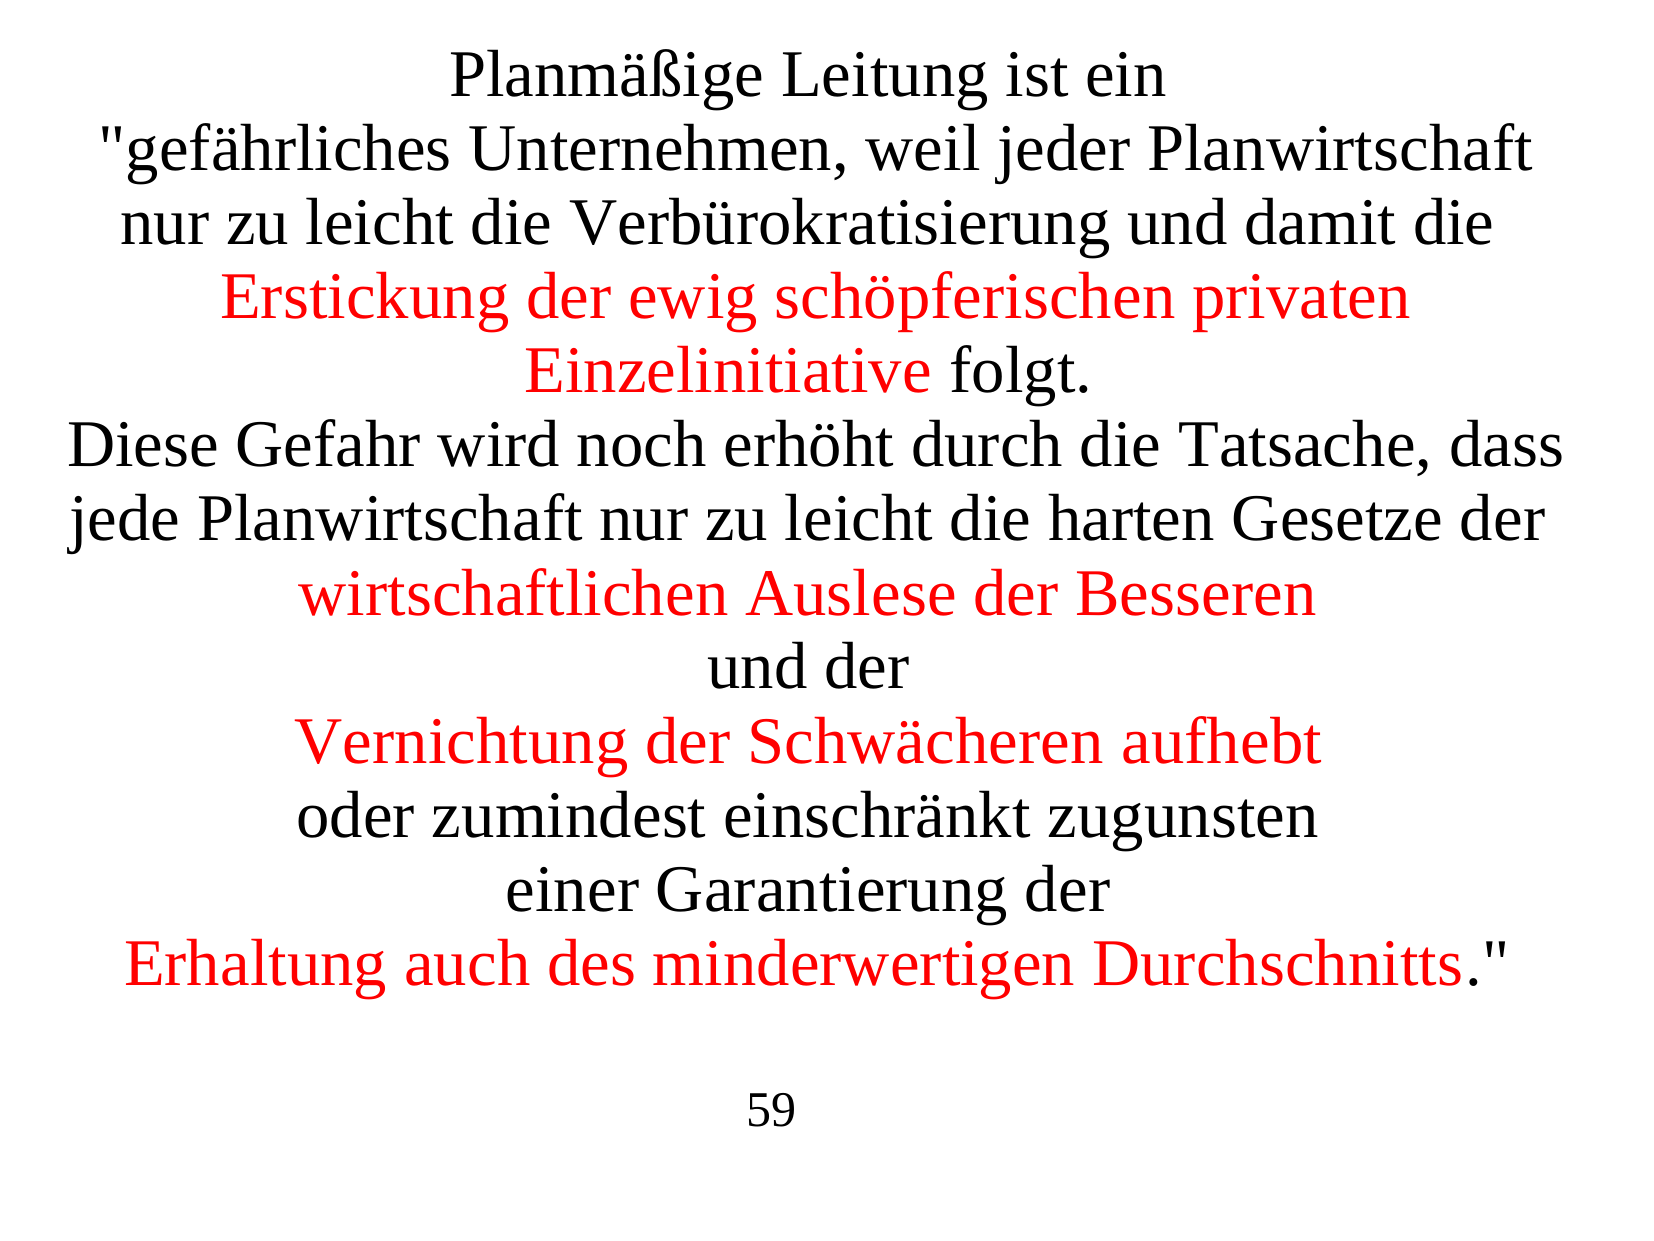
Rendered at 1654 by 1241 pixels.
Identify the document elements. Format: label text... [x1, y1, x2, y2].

text_box <Nummer> [745, 1081, 981, 1143]
text_box Planmäßige Leitung ist ein "gefährliches Unternehmen, weil jeder Planwirtschaft nur zu leicht die Verbürokratisierung und damit die Erstickung der ewig schöpferischen privaten Einzelinitiative folgt. Diese Gefahr wird noch erhöht durch die Tatsache, dass jede Planwirtschaft nur zu leicht die harten Gesetze der wirtschaftlichen Auslese der Besseren und der Vernichtung der Schwächeren aufhebt oder zumindest einschränkt zugunsten einer Garantierung der Erhaltung auch des minderwertigen Durchschnitts." [59, 37, 1575, 1088]
